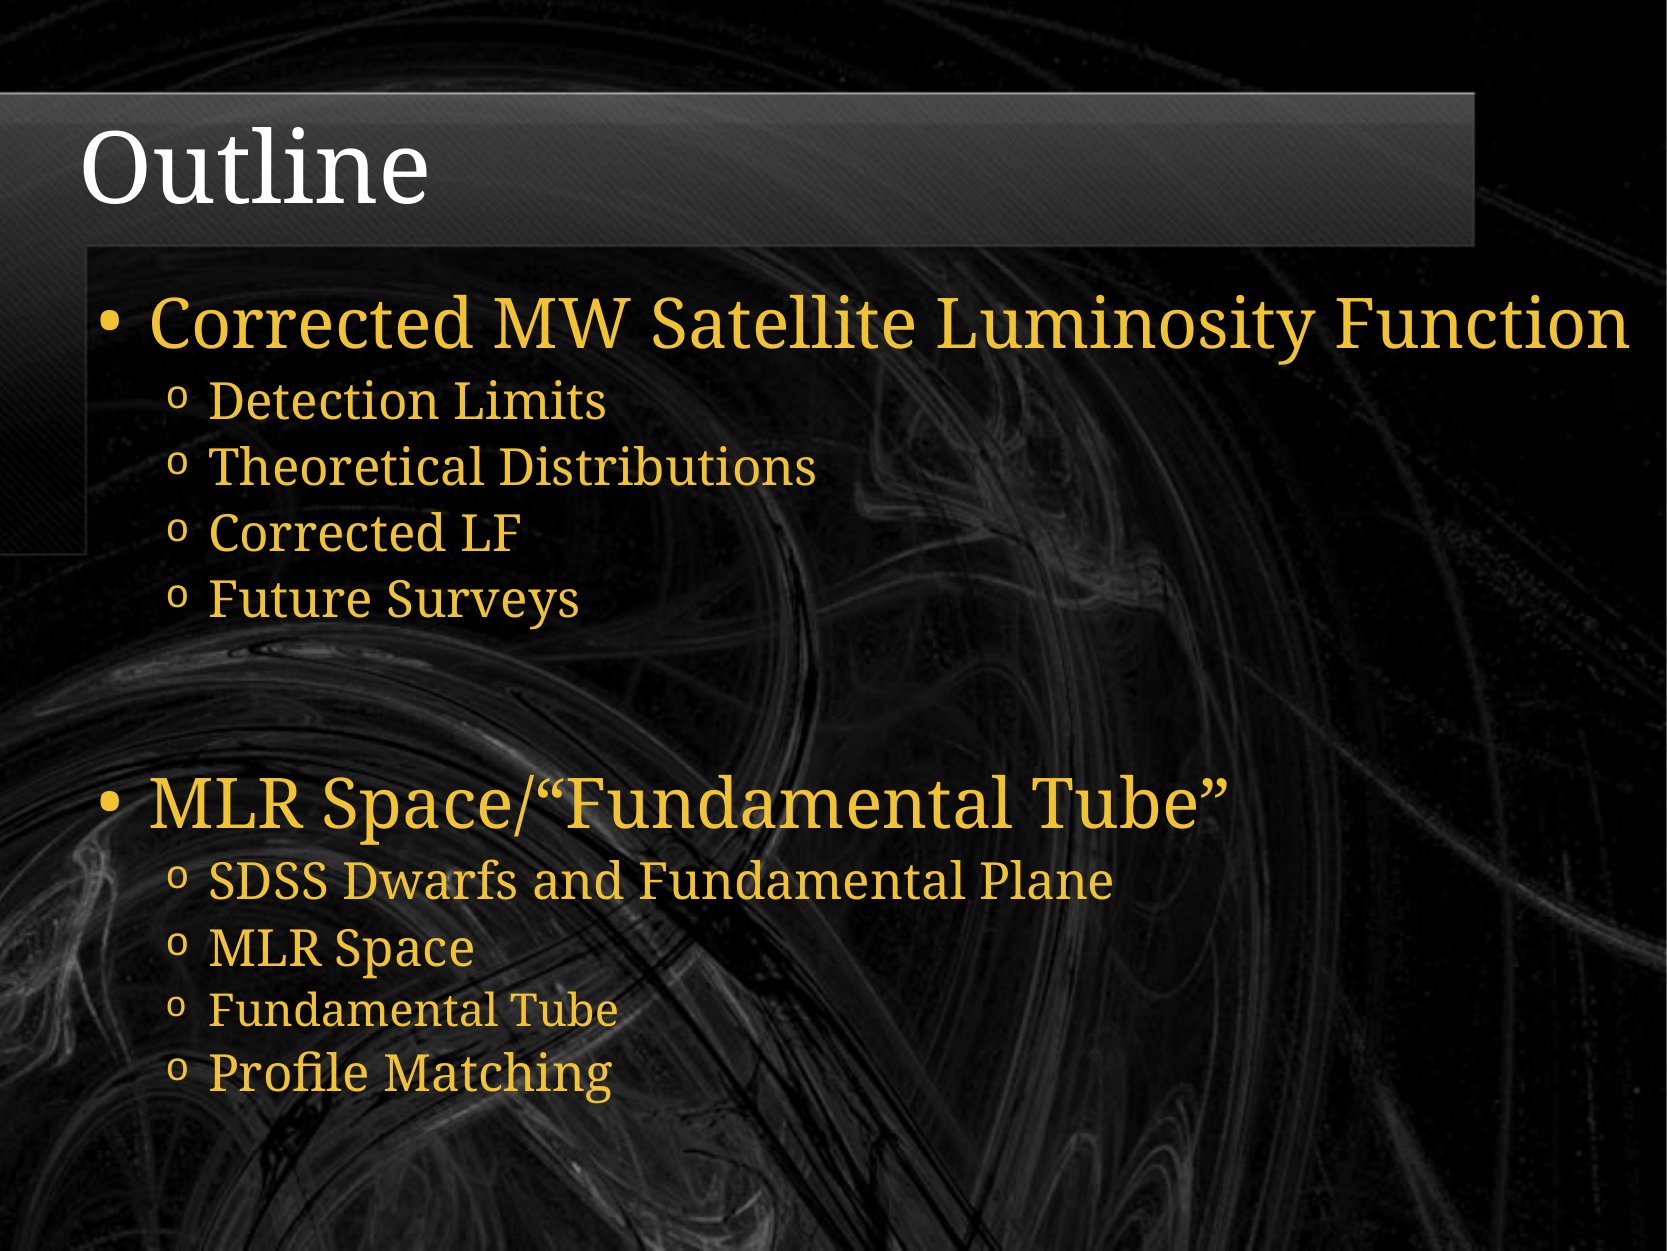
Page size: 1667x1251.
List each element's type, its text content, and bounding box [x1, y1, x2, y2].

list Corrected MW Satellite Luminosity Function Detection Limits Theoretical Distributions Corrected LF Future Surveys MLR Space/“Fundamental Tube” SDSS Dwarfs and Fundamental Plane MLR Space Fundamental Tube Profile Matching [80, 276, 1667, 1177]
title Outline [78, 99, 1665, 250]
picture [0, 0, 1667, 1251]
